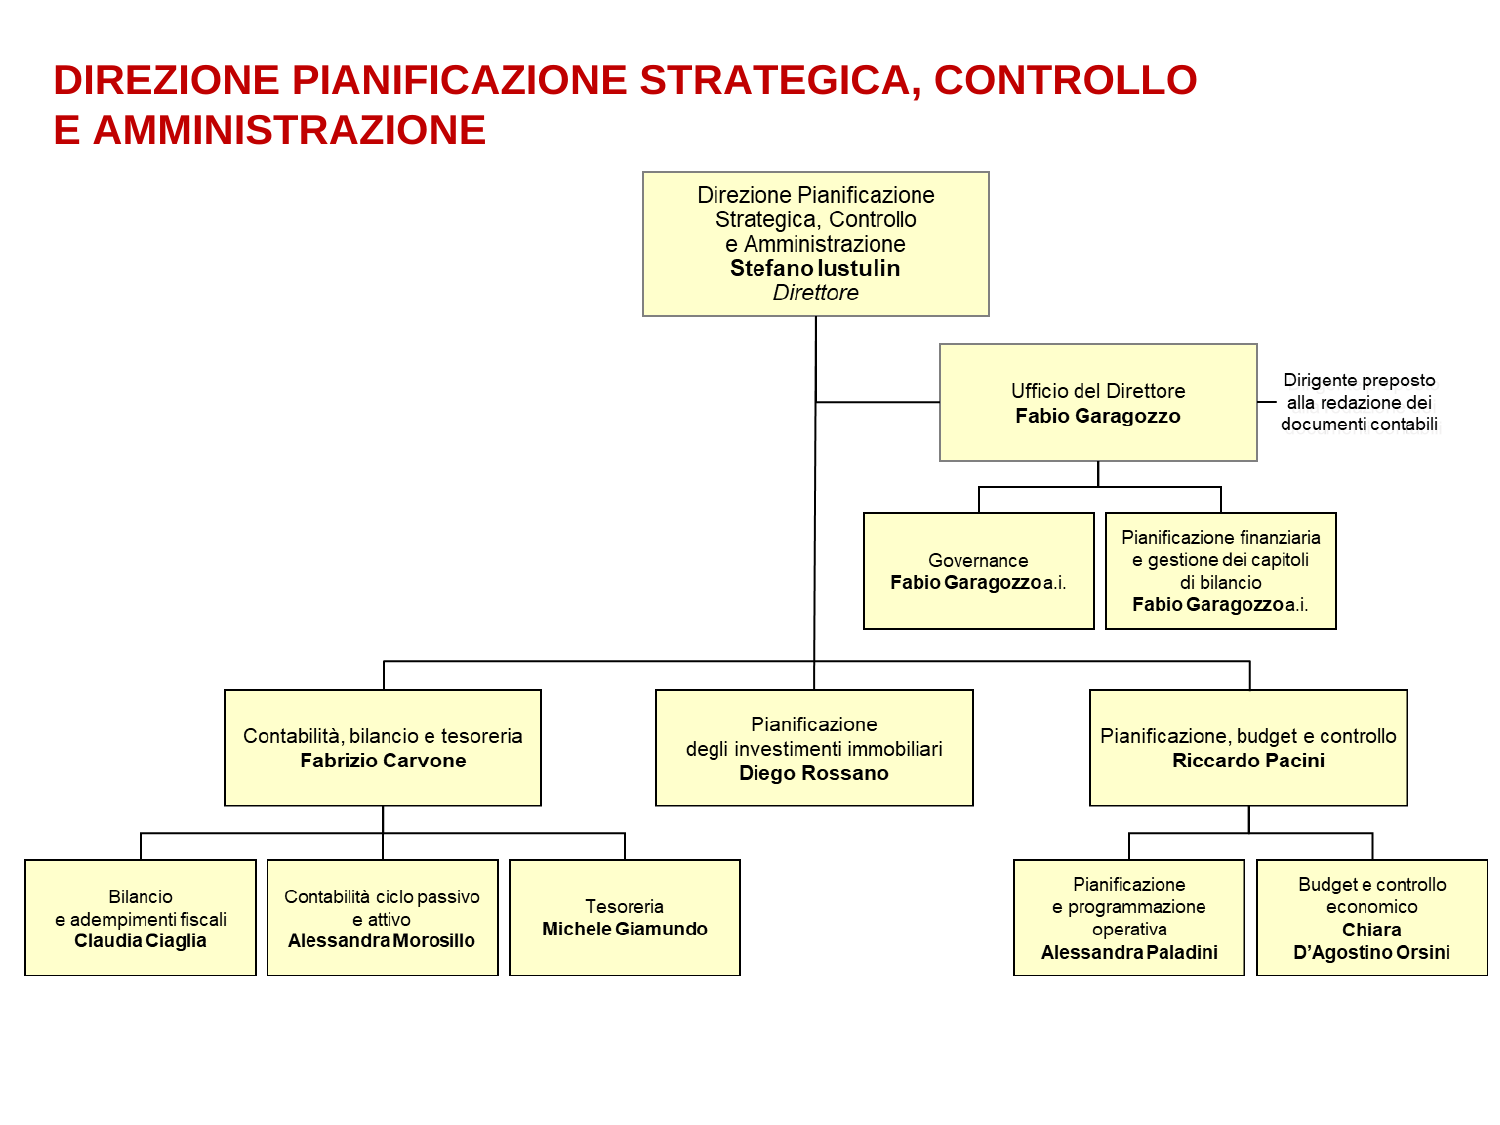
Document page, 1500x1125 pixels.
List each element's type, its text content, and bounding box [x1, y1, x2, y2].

picture [24, 171, 1488, 976]
text_box DIREZIONE PIANIFICAZIONE STRATEGICA, CONTROLLO E AMMINISTRAZIONE [38, 45, 1414, 128]
